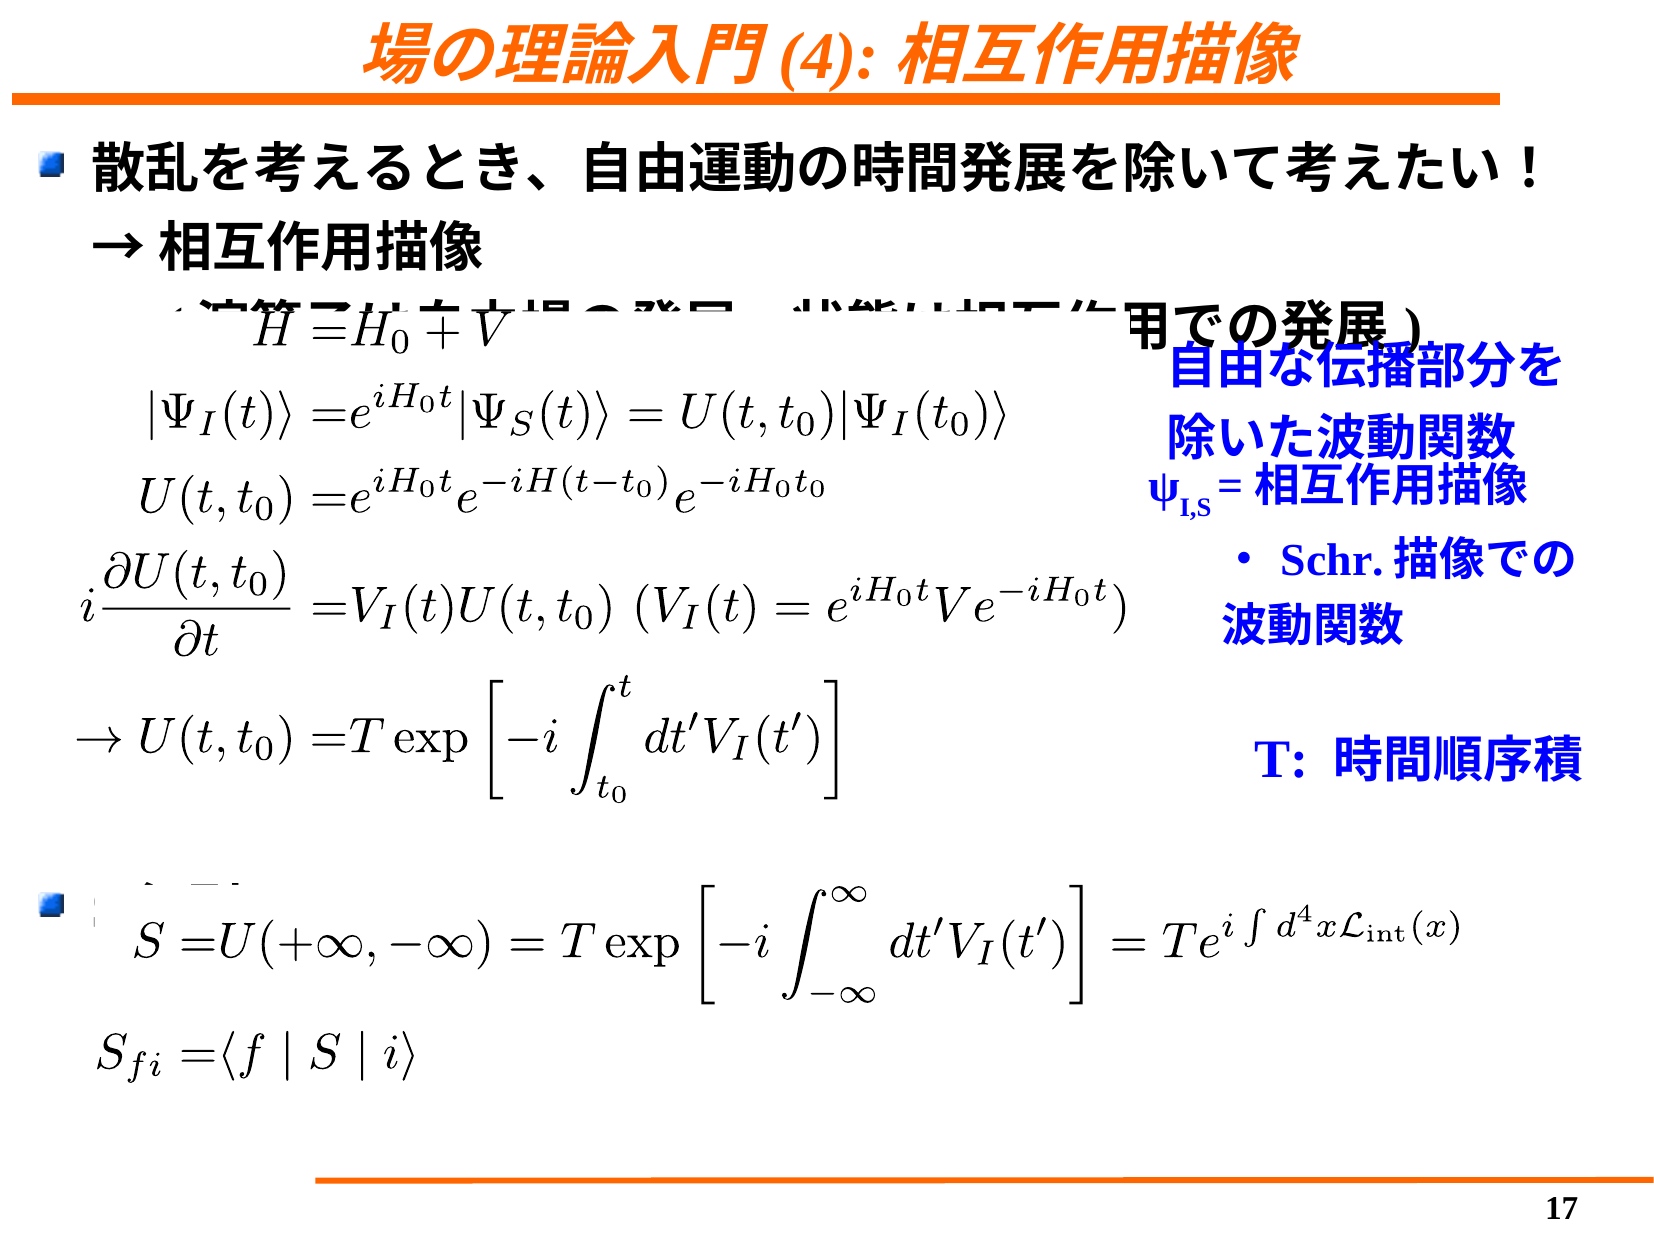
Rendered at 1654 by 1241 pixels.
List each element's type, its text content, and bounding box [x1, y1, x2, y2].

text_box 自由な伝播部分を 除いた波動関数 [1166, 325, 1595, 426]
text_box [94, 884, 1463, 1083]
text_box T: 時間順序積 [1254, 719, 1621, 780]
title 場の理論入門(4):相互作用描像 [0, 0, 1654, 99]
text_box ψI,S =相互作用描像 ・Schr.描像での 波動関数 [1148, 448, 1621, 608]
text_box [73, 311, 1130, 804]
list 散乱を考えるとき、自由運動の時間発展を除いて考えたい！ → 相互作用描像 (演算子は自由場の発展、状態は相互作用での発展) S行列 [20, 124, 1621, 1137]
